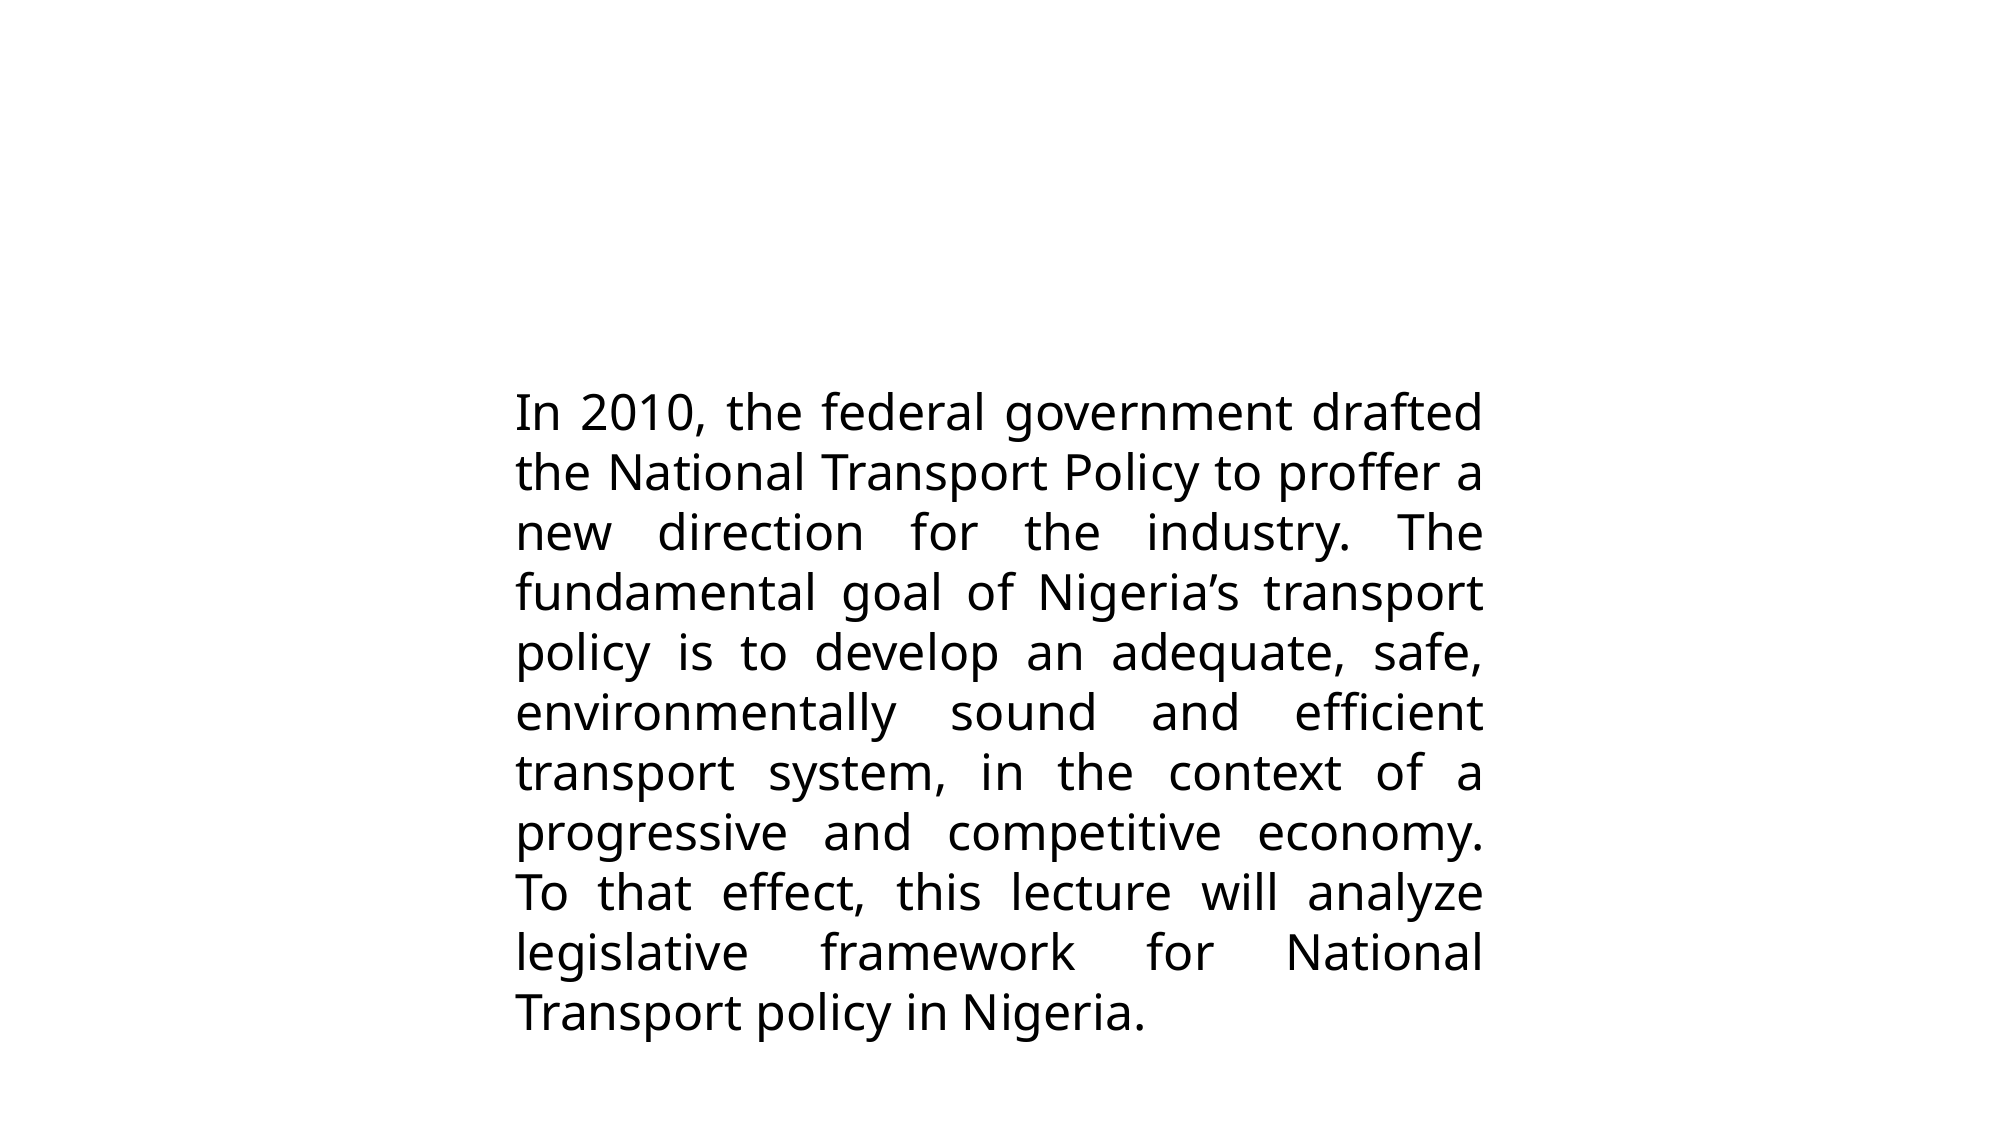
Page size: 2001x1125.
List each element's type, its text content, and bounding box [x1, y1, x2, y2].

text_box In 2010, the federal government drafted the National Transport Policy to proffer a new direction for the industry. The fundamental goal of Nigeria’s transport policy is to develop an adequate, safe, environmentally sound and efficient transport system, in the context of a progressive and competitive economy. To that effect, this lecture will analyze legislative framework for National Transport policy in Nigeria. [500, 373, 1500, 1048]
